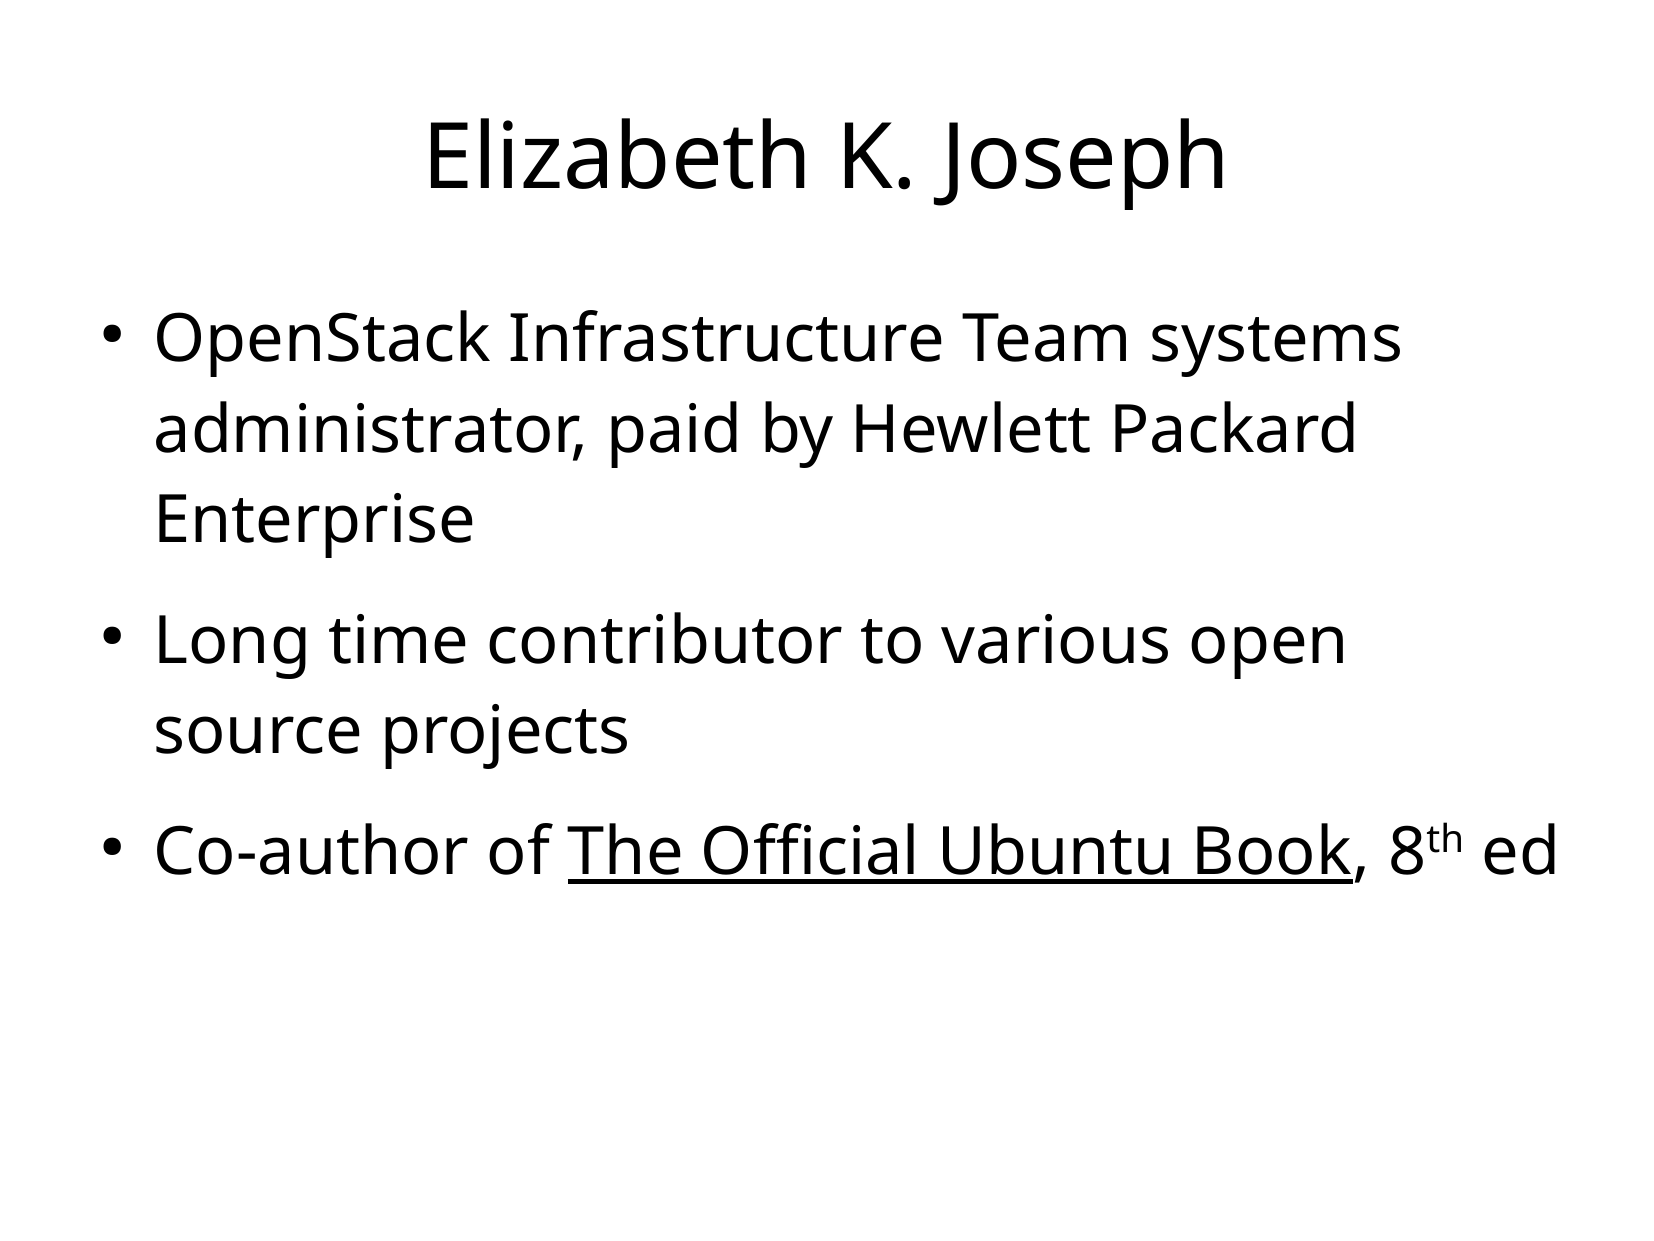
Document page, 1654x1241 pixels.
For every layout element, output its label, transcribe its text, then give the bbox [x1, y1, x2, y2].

title Elizabeth K. Joseph [82, 49, 1571, 257]
list OpenStack Infrastructure Team systems administrator, paid by Hewlett Packard Enterprise Long time contributor to various open source projects Co-author of The Official Ubuntu Book, 8th ed [82, 290, 1571, 1010]
